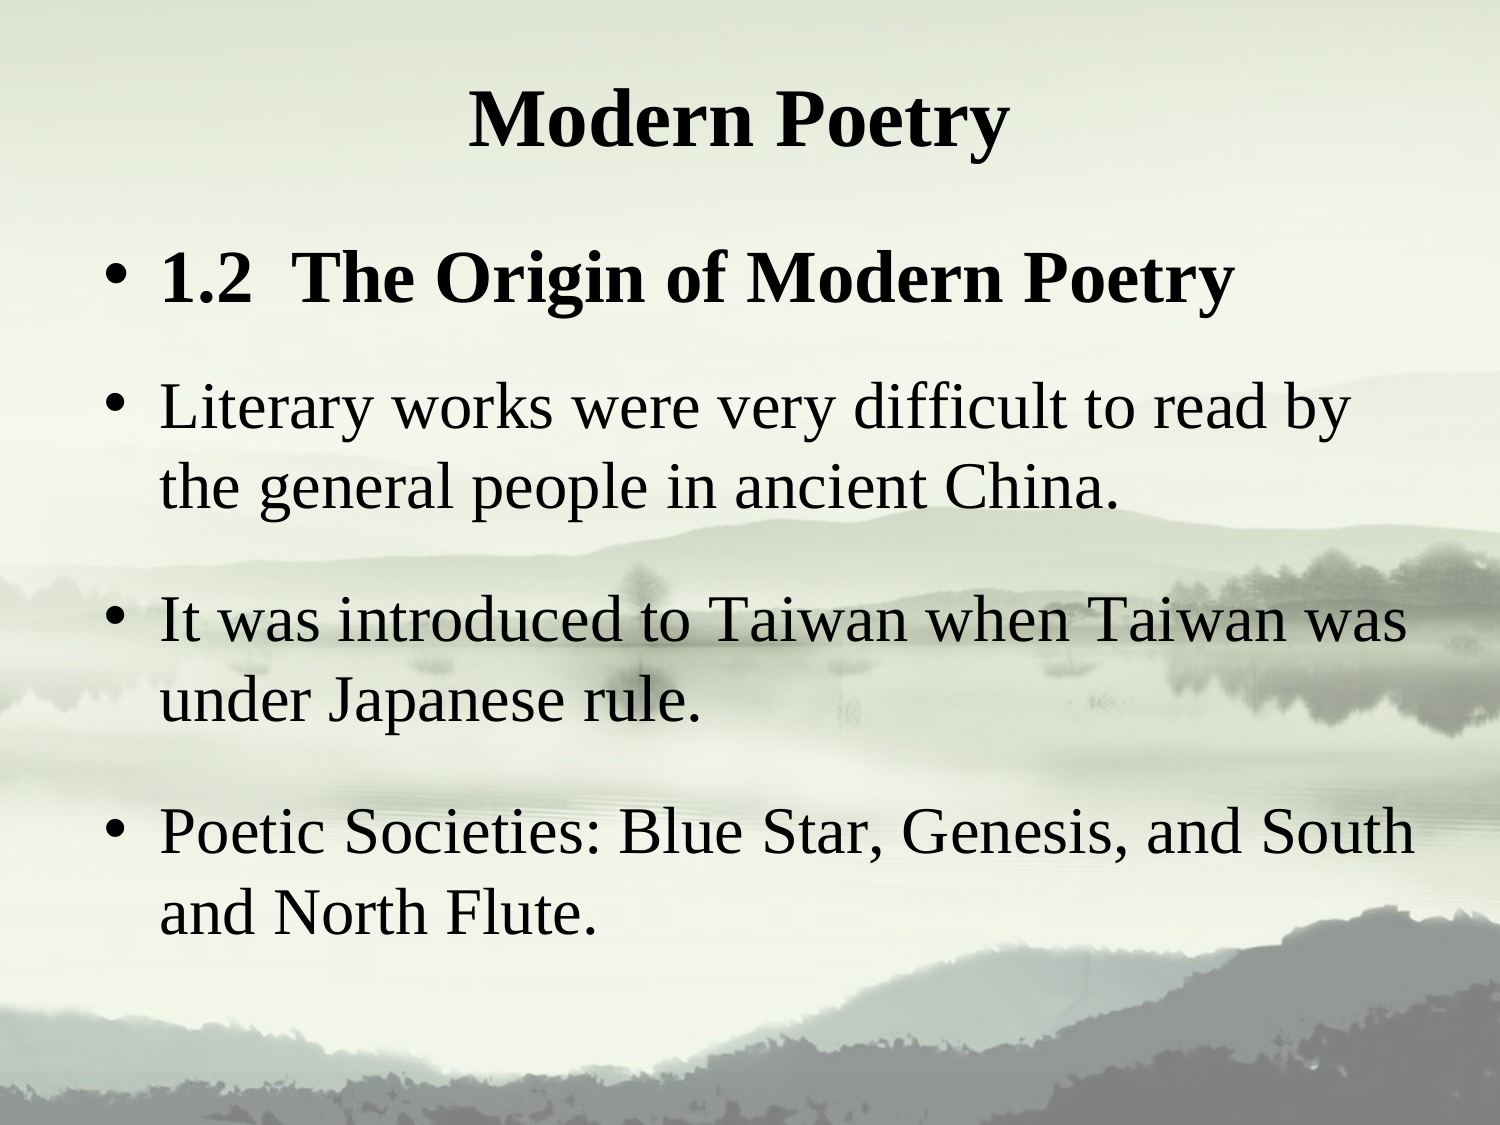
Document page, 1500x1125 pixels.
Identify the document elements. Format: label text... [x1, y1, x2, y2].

picture [0, 0, 1500, 1125]
list 1.2 The Origin of Modern Poetry Literary works were very difficult to read by the general people in ancient China. It was introduced to Taiwan when Taiwan was under Japanese rule. Poetic Societies: Blue Star, Genesis, and South and North Flute. [88, 219, 1459, 1094]
title Modern Poetry [64, 18, 1415, 207]
